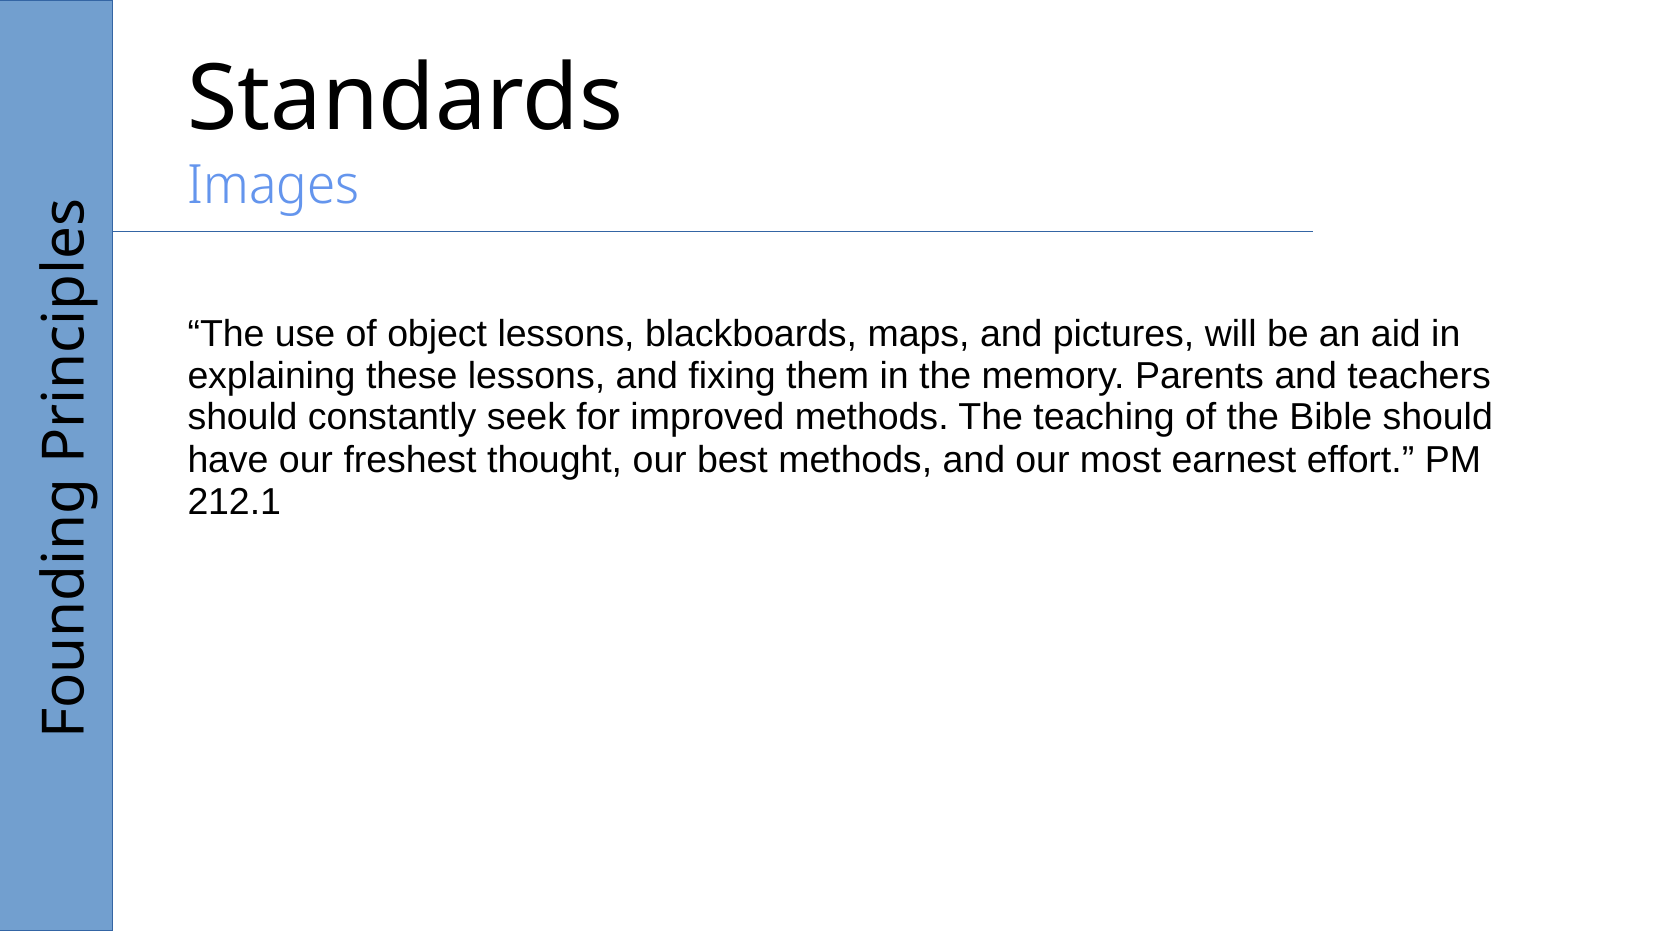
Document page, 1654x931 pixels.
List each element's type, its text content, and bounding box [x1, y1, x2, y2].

title Images [187, 125, 1571, 239]
text_box Founding Principles [13, 37, 105, 901]
subtitle “The use of object lessons, blackboards, maps, and pictures, will be an aid in explaining these lessons, and fixing them in the memory. Parents and teachers should constantly seek for improved methods. The teaching of the Bible should have our freshest thought, our best methods, and our most earnest effort.” PM 212.1 [187, 312, 1538, 863]
text_box [0, 0, 113, 931]
title Standards [187, 33, 1571, 125]
